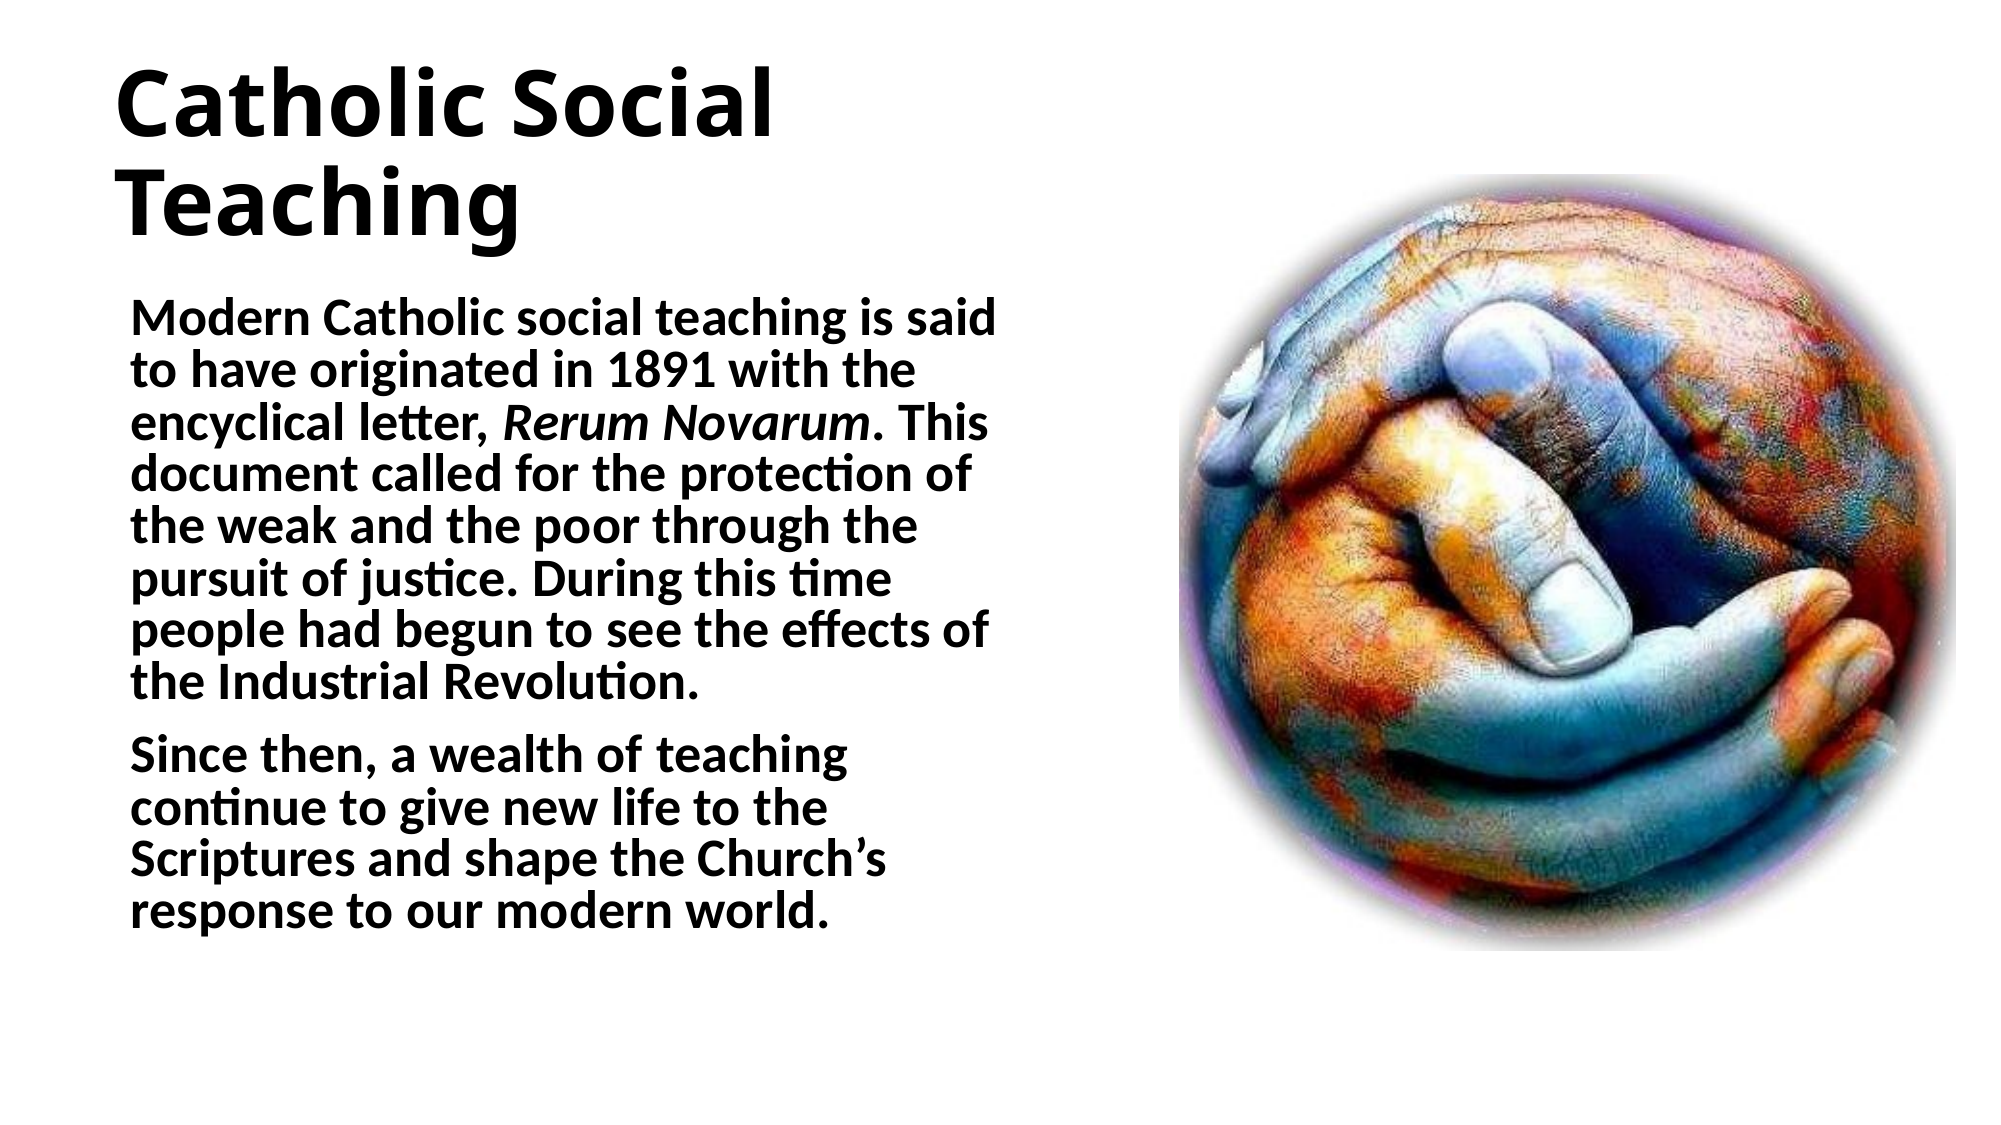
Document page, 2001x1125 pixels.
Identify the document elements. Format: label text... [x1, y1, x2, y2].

title Catholic Social Teaching [98, 47, 1013, 265]
list Modern Catholic social teaching is said to have originated in 1891 with the encyclical letter, Rerum Novarum. This document called for the protection of the weak and the poor through the pursuit of justice. During this time people had begun to see the effects of the Industrial Revolution. Since then, a wealth of teaching continue to give new life to the Scriptures and shape the Church’s response to our modern world. [115, 286, 1047, 1001]
picture [1179, 174, 1956, 951]
